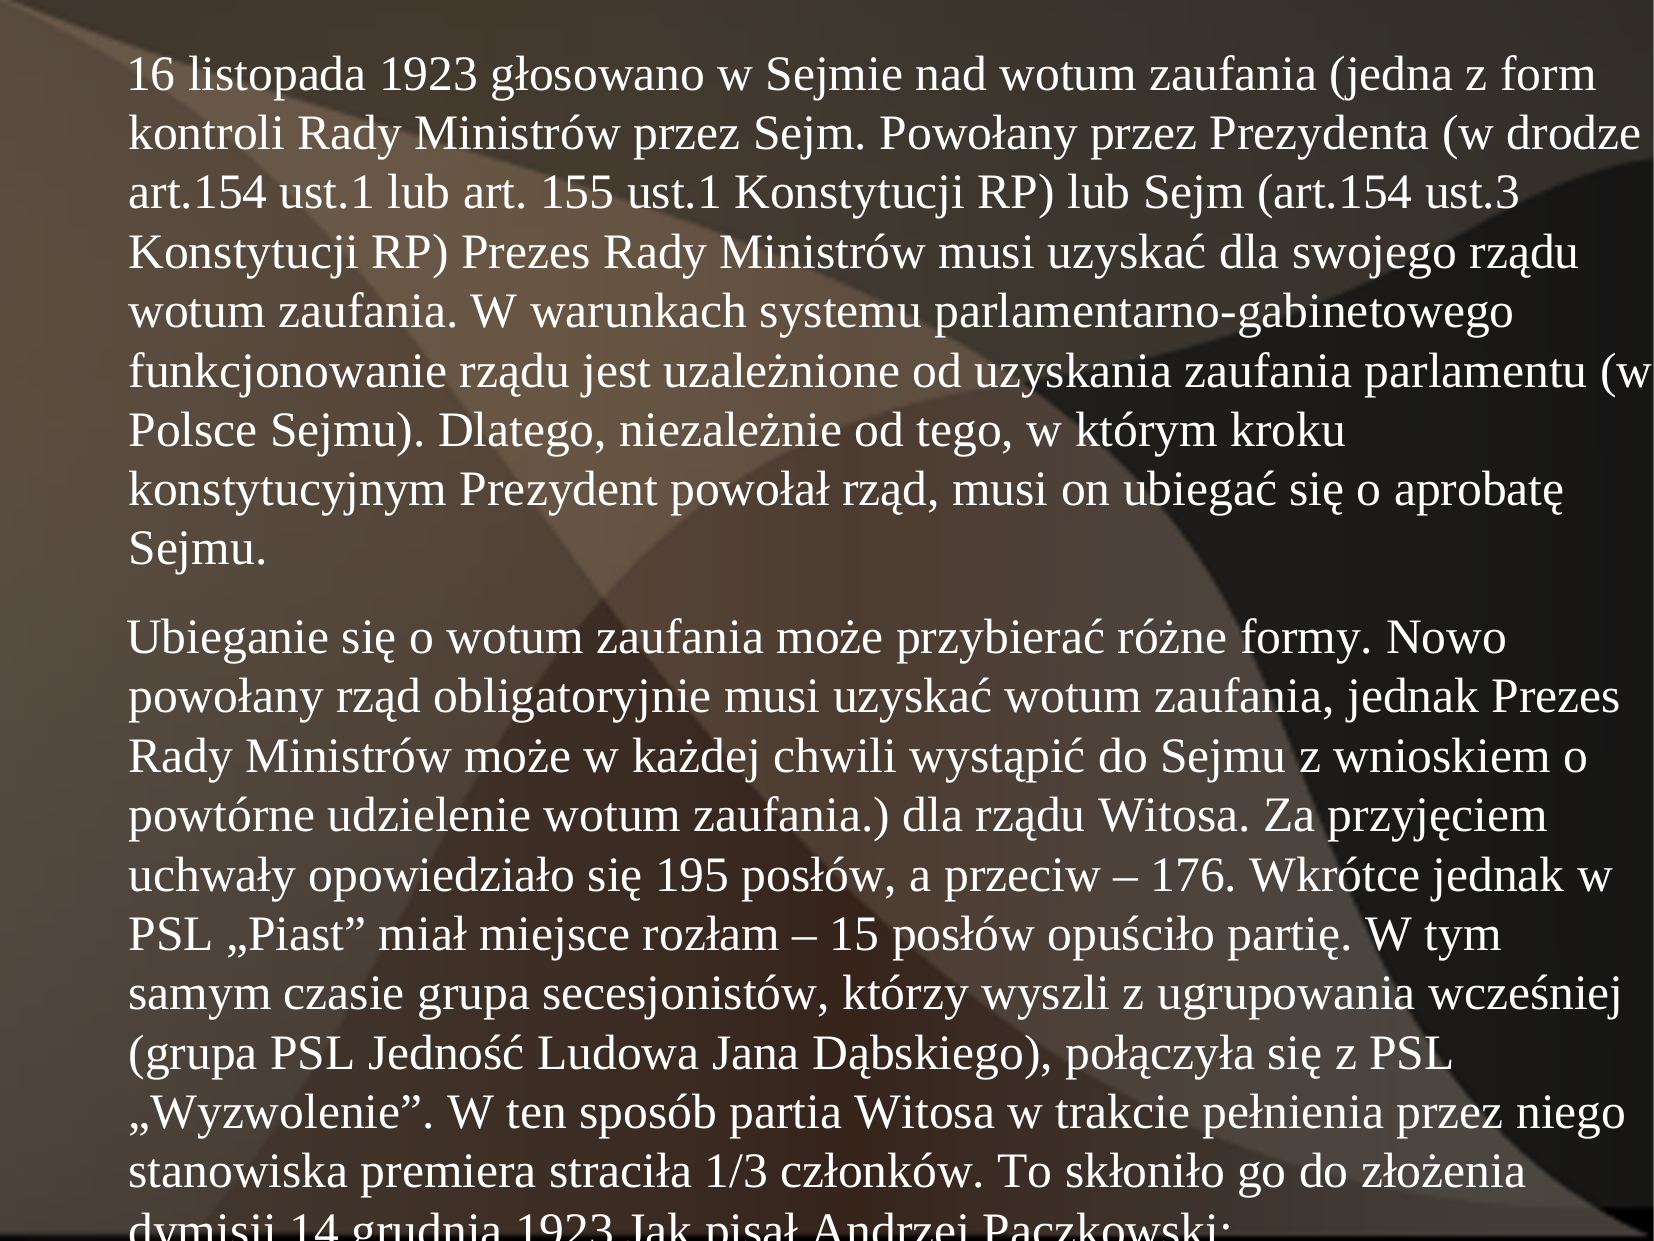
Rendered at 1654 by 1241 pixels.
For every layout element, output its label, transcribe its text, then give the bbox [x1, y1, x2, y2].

list 16 listopada 1923 głosowano w Sejmie nad wotum zaufania (jedna z form kontroli Rady Ministrów przez Sejm. Powołany przez Prezydenta (w drodze art.154 ust.1 lub art. 155 ust.1 Konstytucji RP) lub Sejm (art.154 ust.3 Konstytucji RP) Prezes Rady Ministrów musi uzyskać dla swojego rządu wotum zaufania. W warunkach systemu parlamentarno-gabinetowego funkcjonowanie rządu jest uzależnione od uzyskania zaufania parlamentu (w Polsce Sejmu). Dlatego, niezależnie od tego, w którym kroku konstytucyjnym Prezydent powołał rząd, musi on ubiegać się o aprobatę Sejmu. Ubieganie się o wotum zaufania może przybierać różne formy. Nowo powołany rząd obligatoryjnie musi uzyskać wotum zaufania, jednak Prezes Rady Ministrów może w każdej chwili wystąpić do Sejmu z wnioskiem o powtórne udzielenie wotum zaufania.) dla rządu Witosa. Za przyjęciem uchwały opowiedziało się 195 posłów, a przeciw – 176. Wkrótce jednak w PSL „Piast” miał miejsce rozłam – 15 posłów opuściło partię. W tym samym czasie grupa secesjonistów, którzy wyszli z ugrupowania wcześniej (grupa PSL Jedność Ludowa Jana Dąbskiego), połączyła się z PSL „Wyzwolenie”. W ten sposób partia Witosa w trakcie pełnienia przez niego stanowiska premiera straciła 1/3 członków. To skłoniło go do złożenia dymisji 14 grudnia 1923 Jak pisał Andrzej Paczkowski: [0, 40, 1654, 1241]
